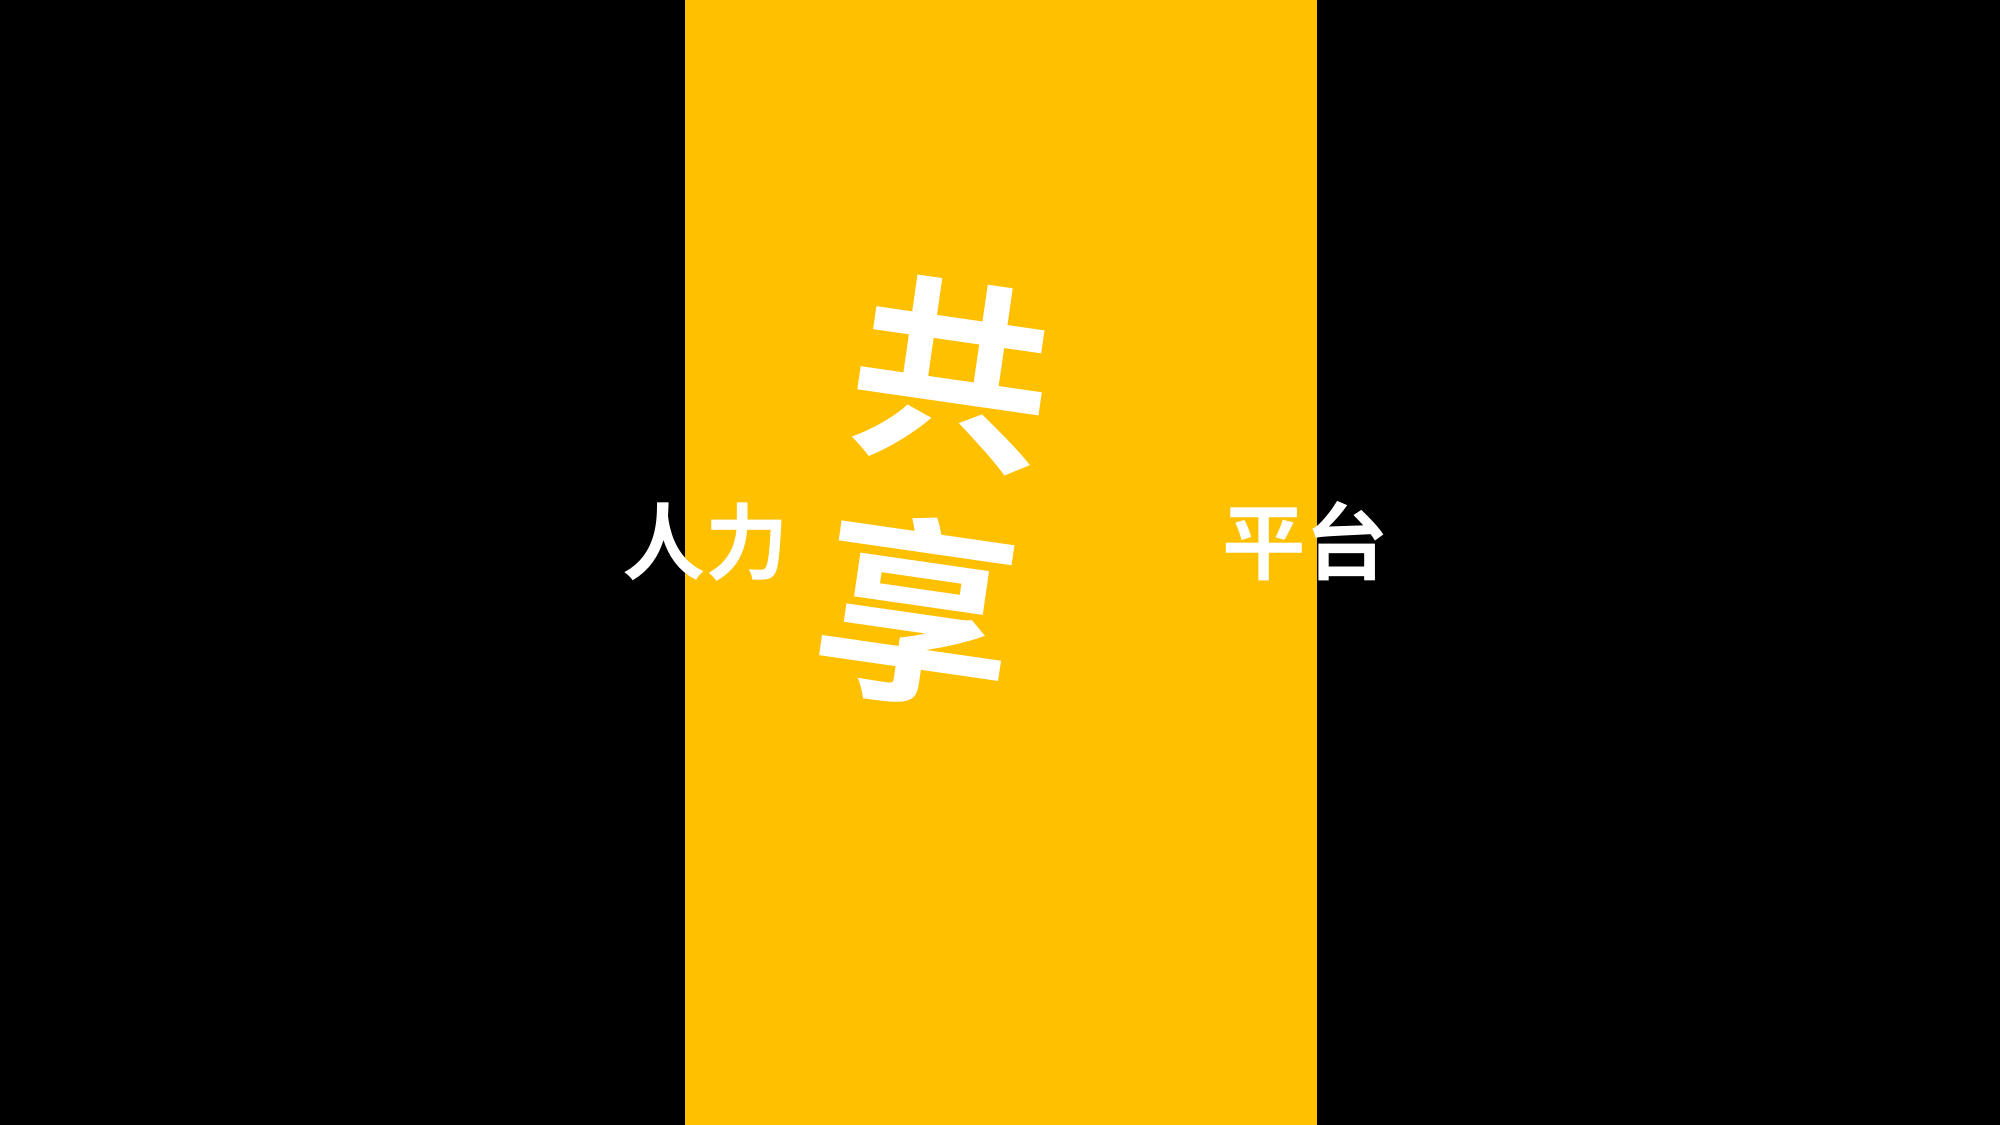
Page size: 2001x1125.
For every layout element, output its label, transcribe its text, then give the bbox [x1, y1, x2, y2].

text_box 共享 [826, 227, 1242, 498]
text_box 人力 平台 [12, 483, 2000, 600]
text_box [0, 0, 2000, 1125]
text_box 人力 平台 [880, 572, 961, 595]
